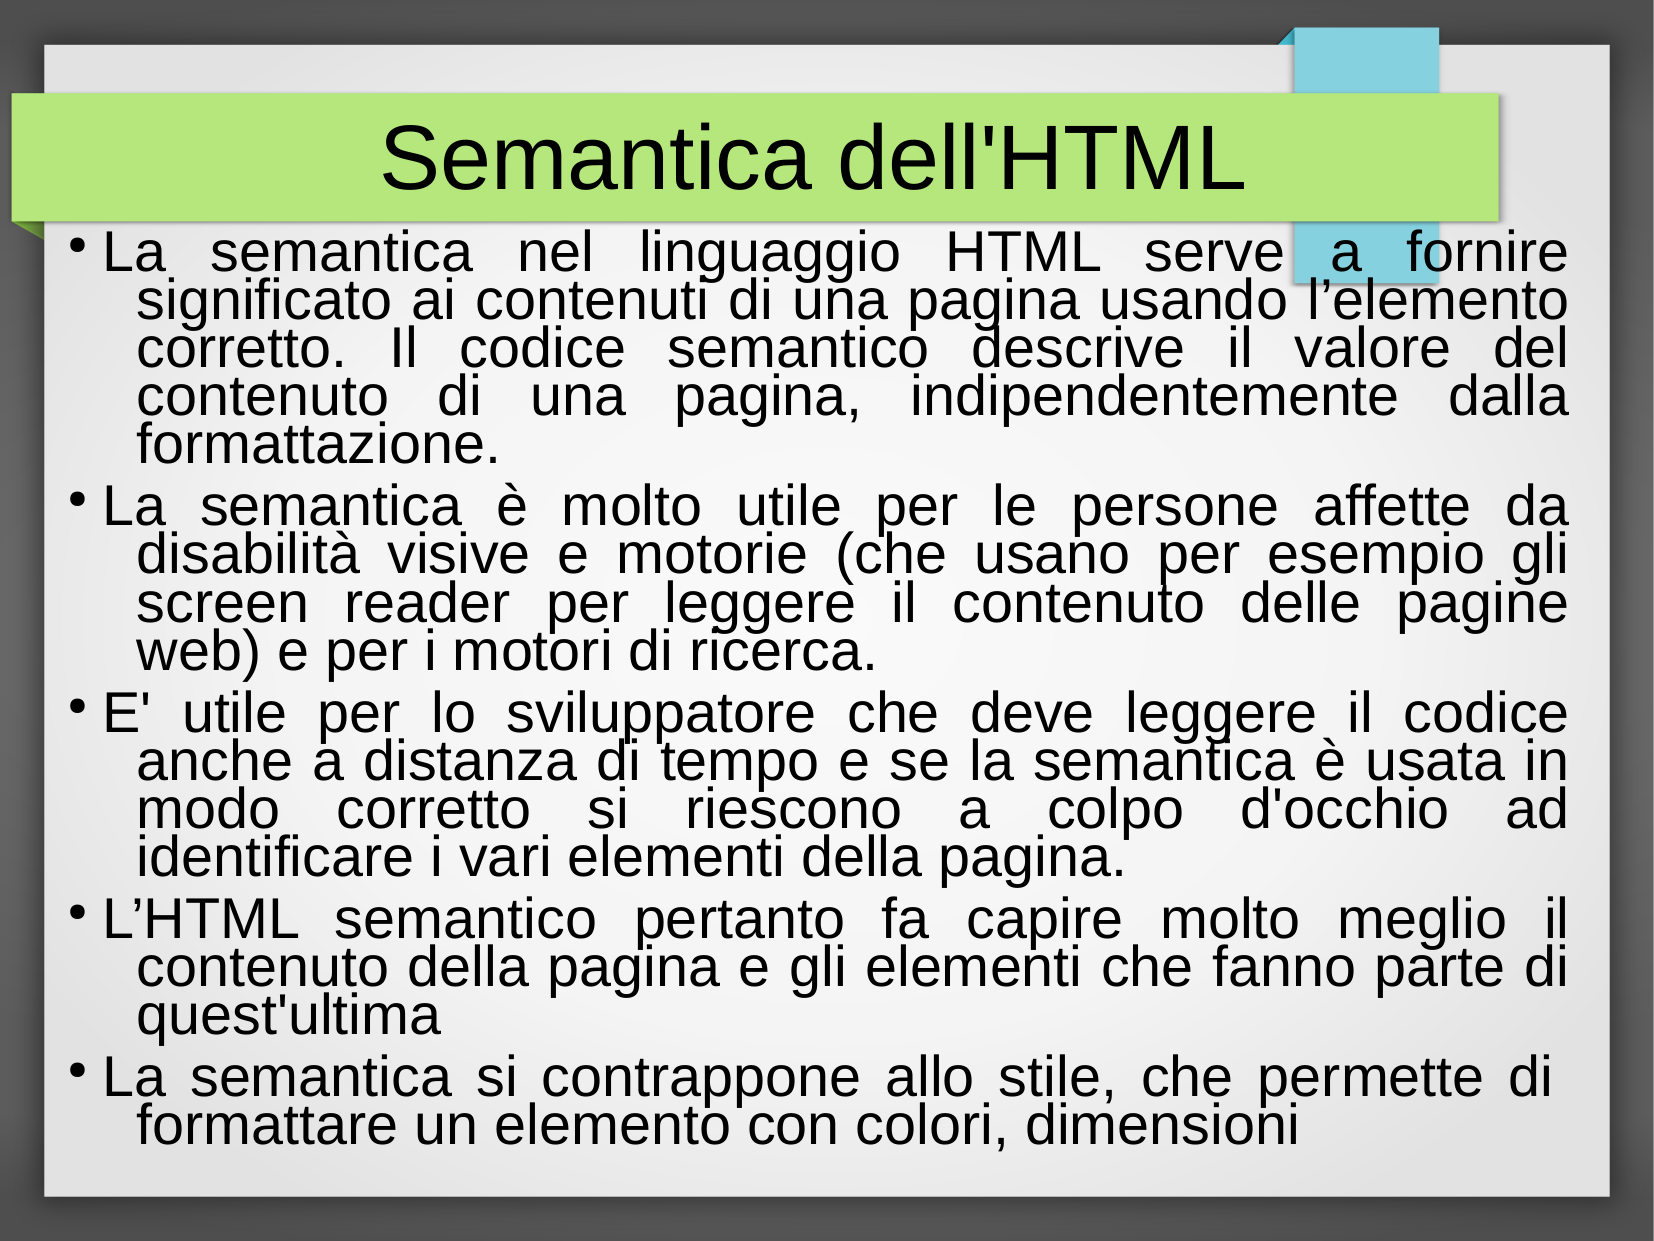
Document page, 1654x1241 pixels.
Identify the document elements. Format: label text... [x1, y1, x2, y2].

picture [0, 0, 1654, 1241]
title Semantica dell'HTML [82, 49, 1571, 232]
list La semantica nel linguaggio HTML serve a fornire significato ai contenuti di una pagina usando l’elemento corretto. Il codice semantico descrive il valore del contenuto di una pagina, indipendentemente dalla formattazione. La semantica è molto utile per le persone affette da disabilità visive e motorie (che usano per esempio gli screen reader per leggere il contenuto delle pagine web) e per i motori di ricerca. E' utile per lo sviluppatore che deve leggere il codice anche a distanza di tempo e se la semantica è usata in modo corretto si riescono a colpo d'occhio ad identificare i vari elementi della pagina. L’HTML semantico pertanto fa capire molto meglio il contenuto della pagina e gli elementi che fanno parte di quest'ultima La semantica si contrappone allo stile, che permette di formattare un elemento con colori, dimensioni [67, 232, 1571, 1182]
